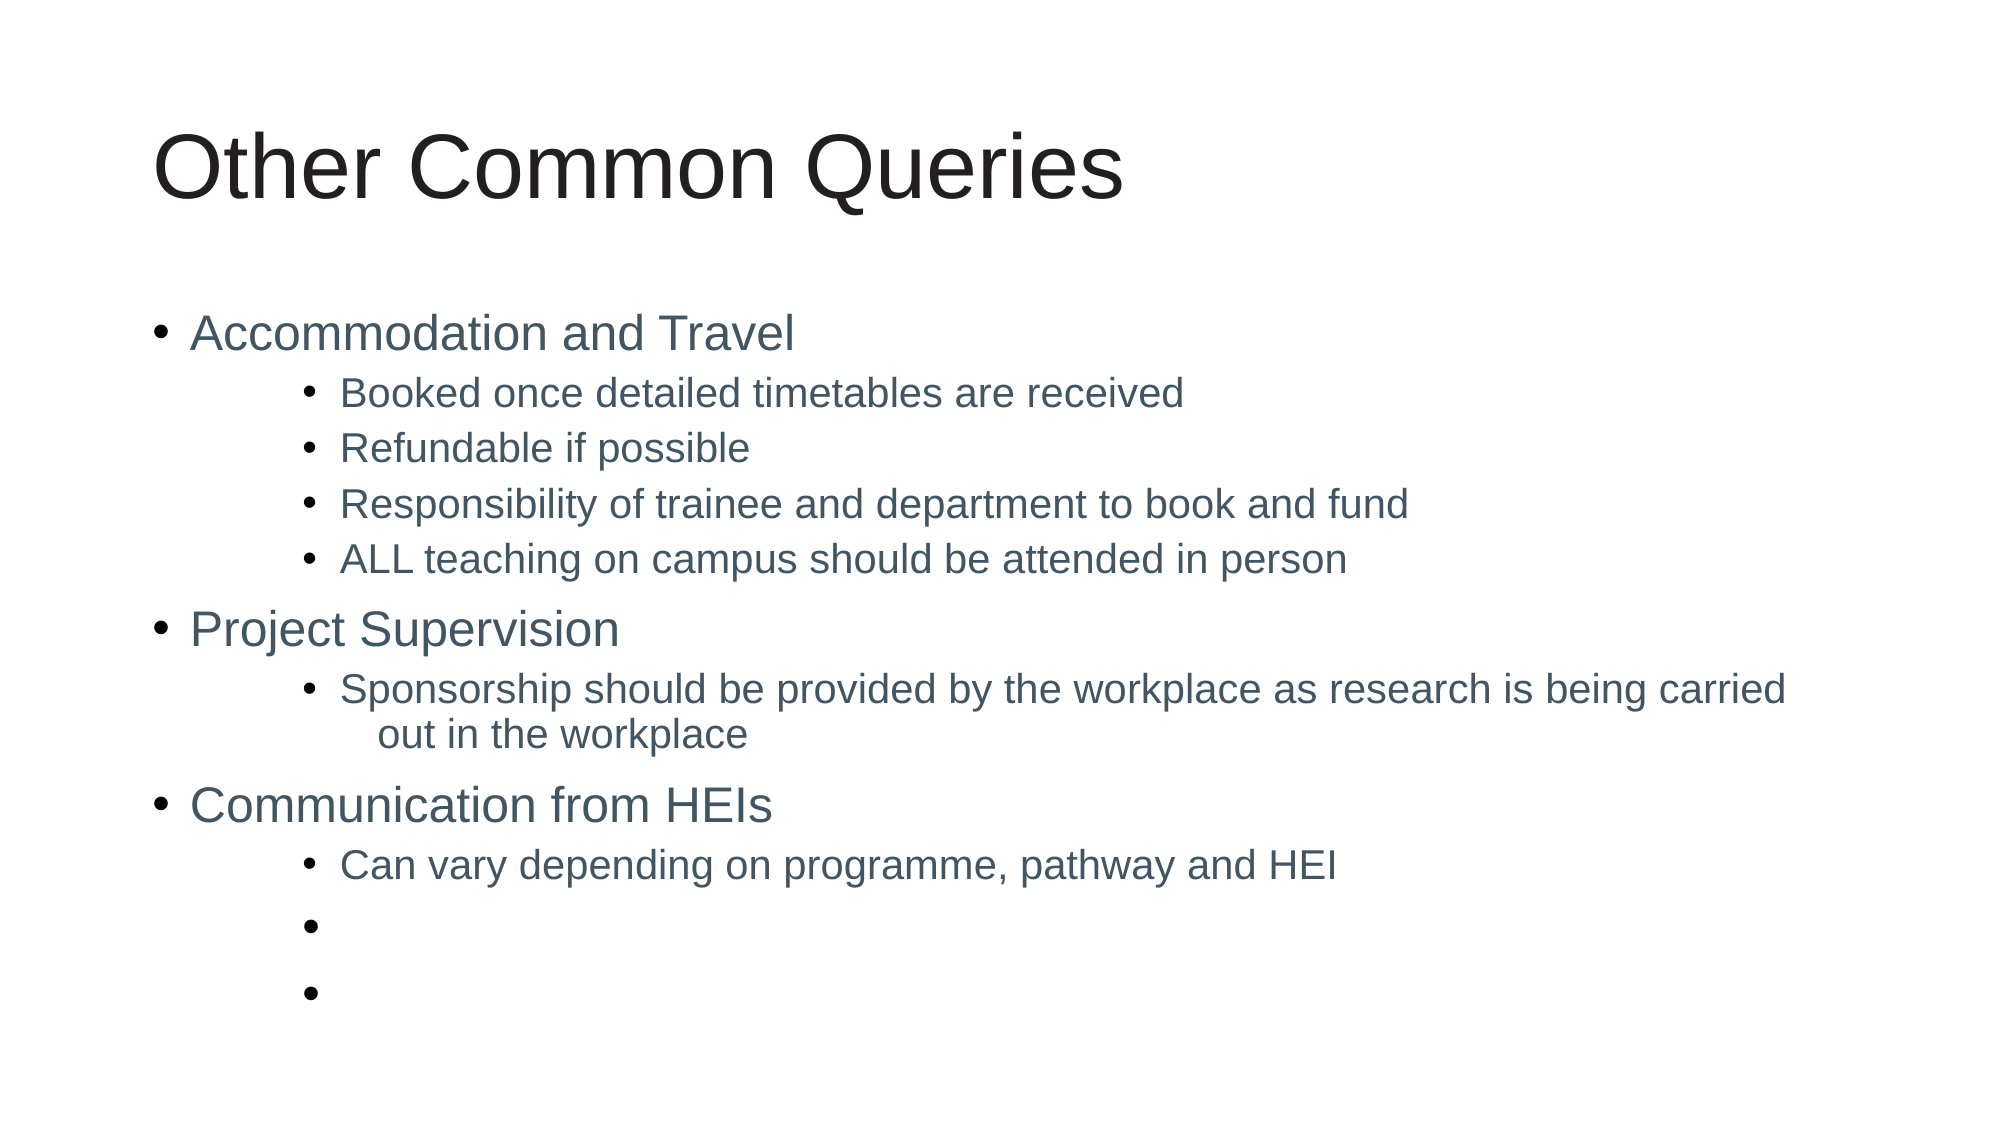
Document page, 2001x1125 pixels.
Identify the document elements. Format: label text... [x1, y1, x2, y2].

list Accommodation and Travel Booked once detailed timetables are received Refundable if possible Responsibility of trainee and department to book and fund ALL teaching on campus should be attended in person Project Supervision Sponsorship should be provided by the workplace as research is being carried out in the workplace Communication from HEIs Can vary depending on programme, pathway and HEI [137, 299, 1863, 1014]
title Other Common Queries [137, 59, 1863, 278]
